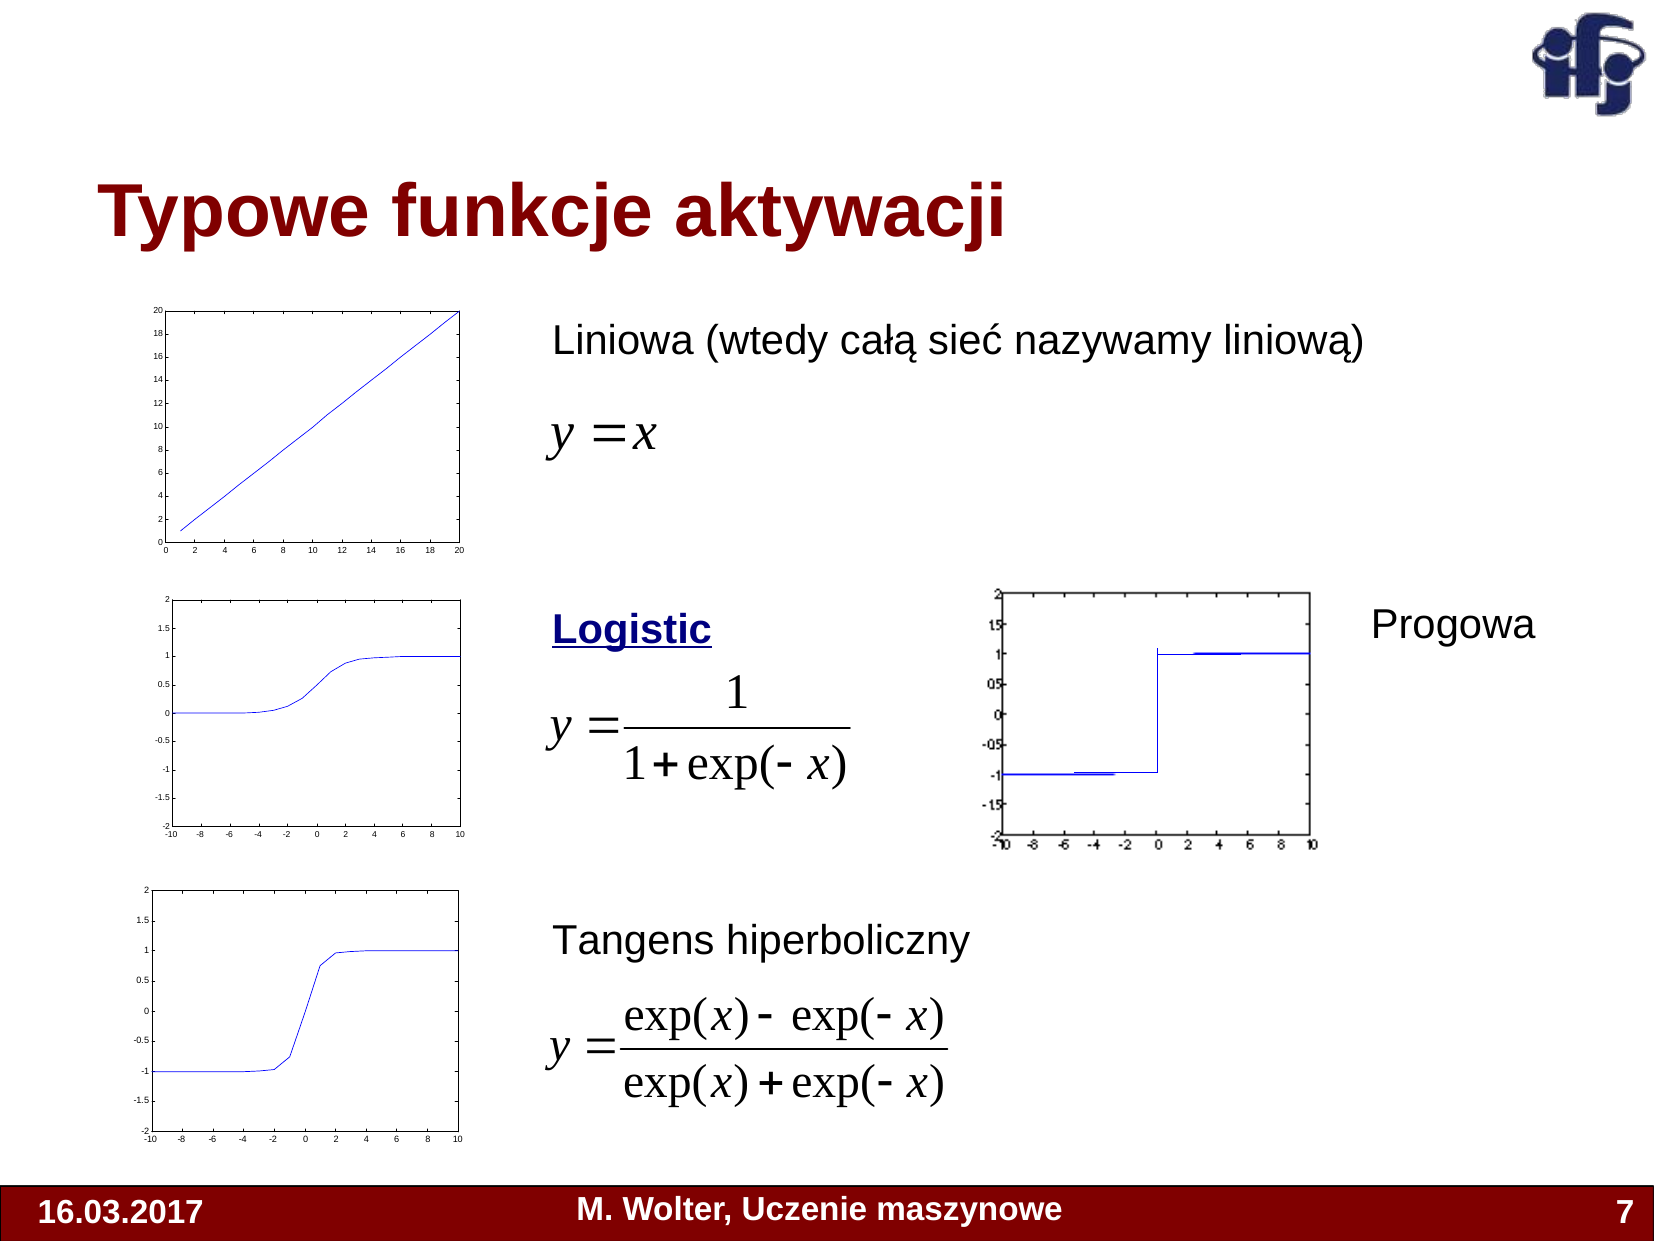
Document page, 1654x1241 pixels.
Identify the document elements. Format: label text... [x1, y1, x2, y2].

picture [950, 570, 1349, 869]
picture [1525, 0, 1654, 129]
chart [537, 413, 668, 472]
text_box Progowa [1356, 593, 1571, 662]
text_box Liniowa (wtedy całą sieć nazywamy liniową) [537, 308, 1381, 371]
chart [537, 984, 959, 1117]
picture [100, 868, 497, 1165]
text_box Tangens hiperboliczny [537, 909, 986, 972]
text_box Logistic [537, 598, 728, 661]
picture [124, 578, 497, 858]
chart [537, 661, 862, 799]
picture [115, 289, 497, 575]
title Typowe funkcje aktywacji [82, 82, 1571, 331]
